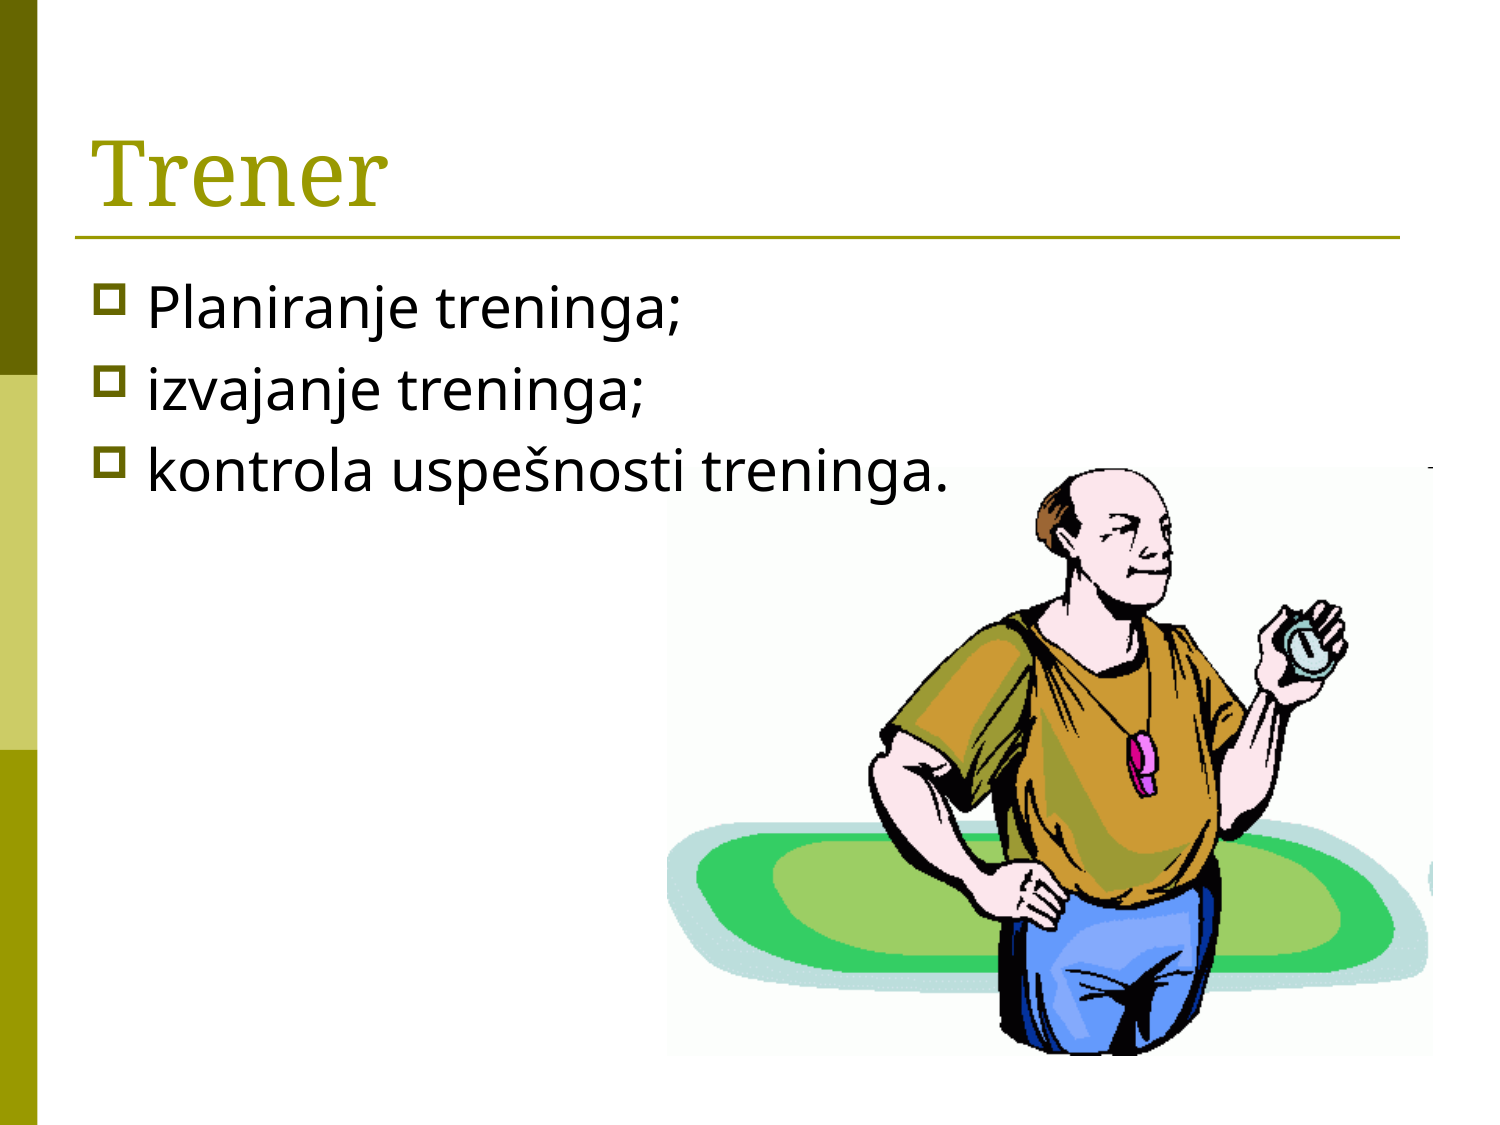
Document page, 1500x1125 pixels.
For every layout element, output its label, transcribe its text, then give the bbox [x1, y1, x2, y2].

picture [667, 467, 1433, 1056]
title Trener [75, 45, 1425, 233]
list Planiranje treninga; izvajanje treninga; kontrola uspešnosti treninga. [75, 262, 1425, 1006]
